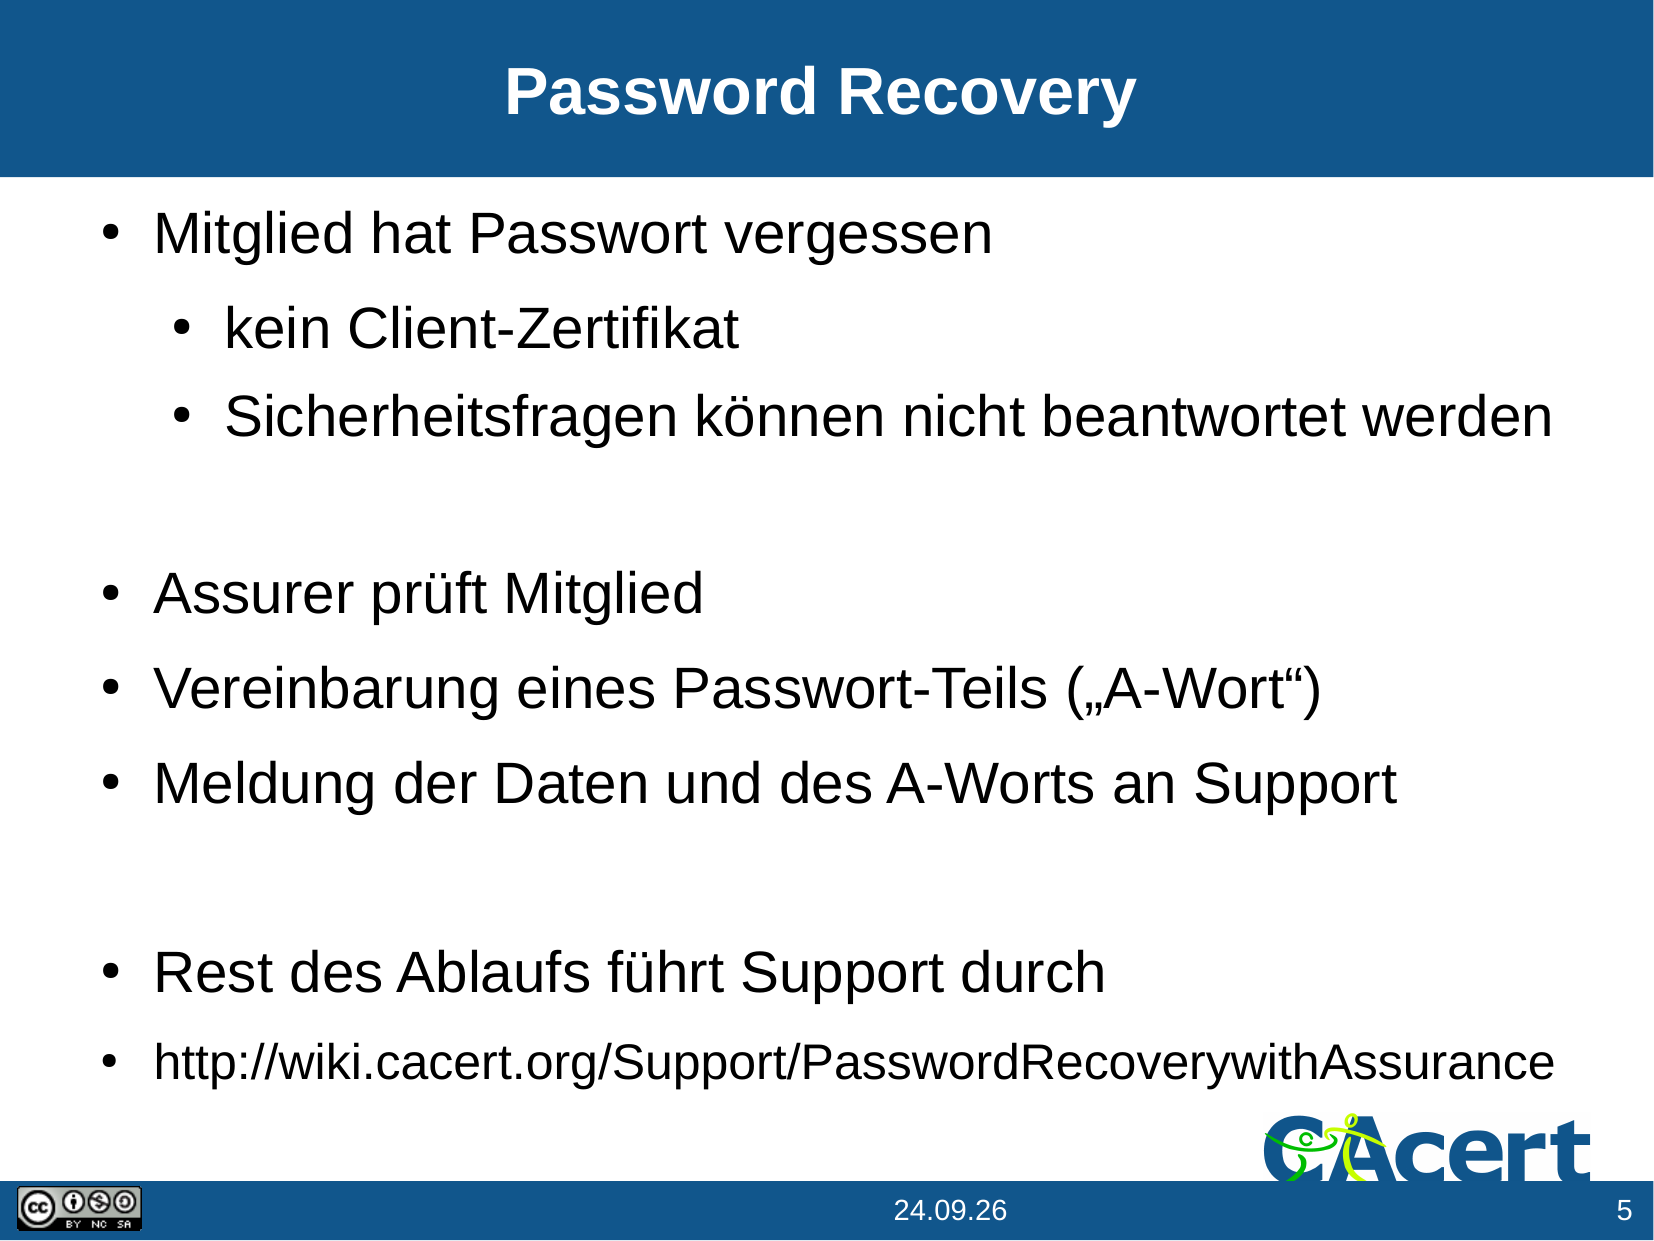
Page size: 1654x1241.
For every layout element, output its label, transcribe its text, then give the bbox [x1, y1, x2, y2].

title Password Recovery [76, 17, 1565, 166]
list Mitglied hat Passwort vergessen kein Client-Zertifikat Sicherheitsfragen können nicht beantwortet werden Assurer prüft Mitglied Vereinbarung eines Passwort-Teils („A-Wort“) Meldung der Daten und des A-Worts an Support Rest des Ablaufs führt Support durch http://wiki.cacert.org/Support/PasswordRecoverywithAssurance [82, 200, 1571, 1088]
picture [17, 1186, 142, 1231]
picture [1263, 1112, 1591, 1181]
